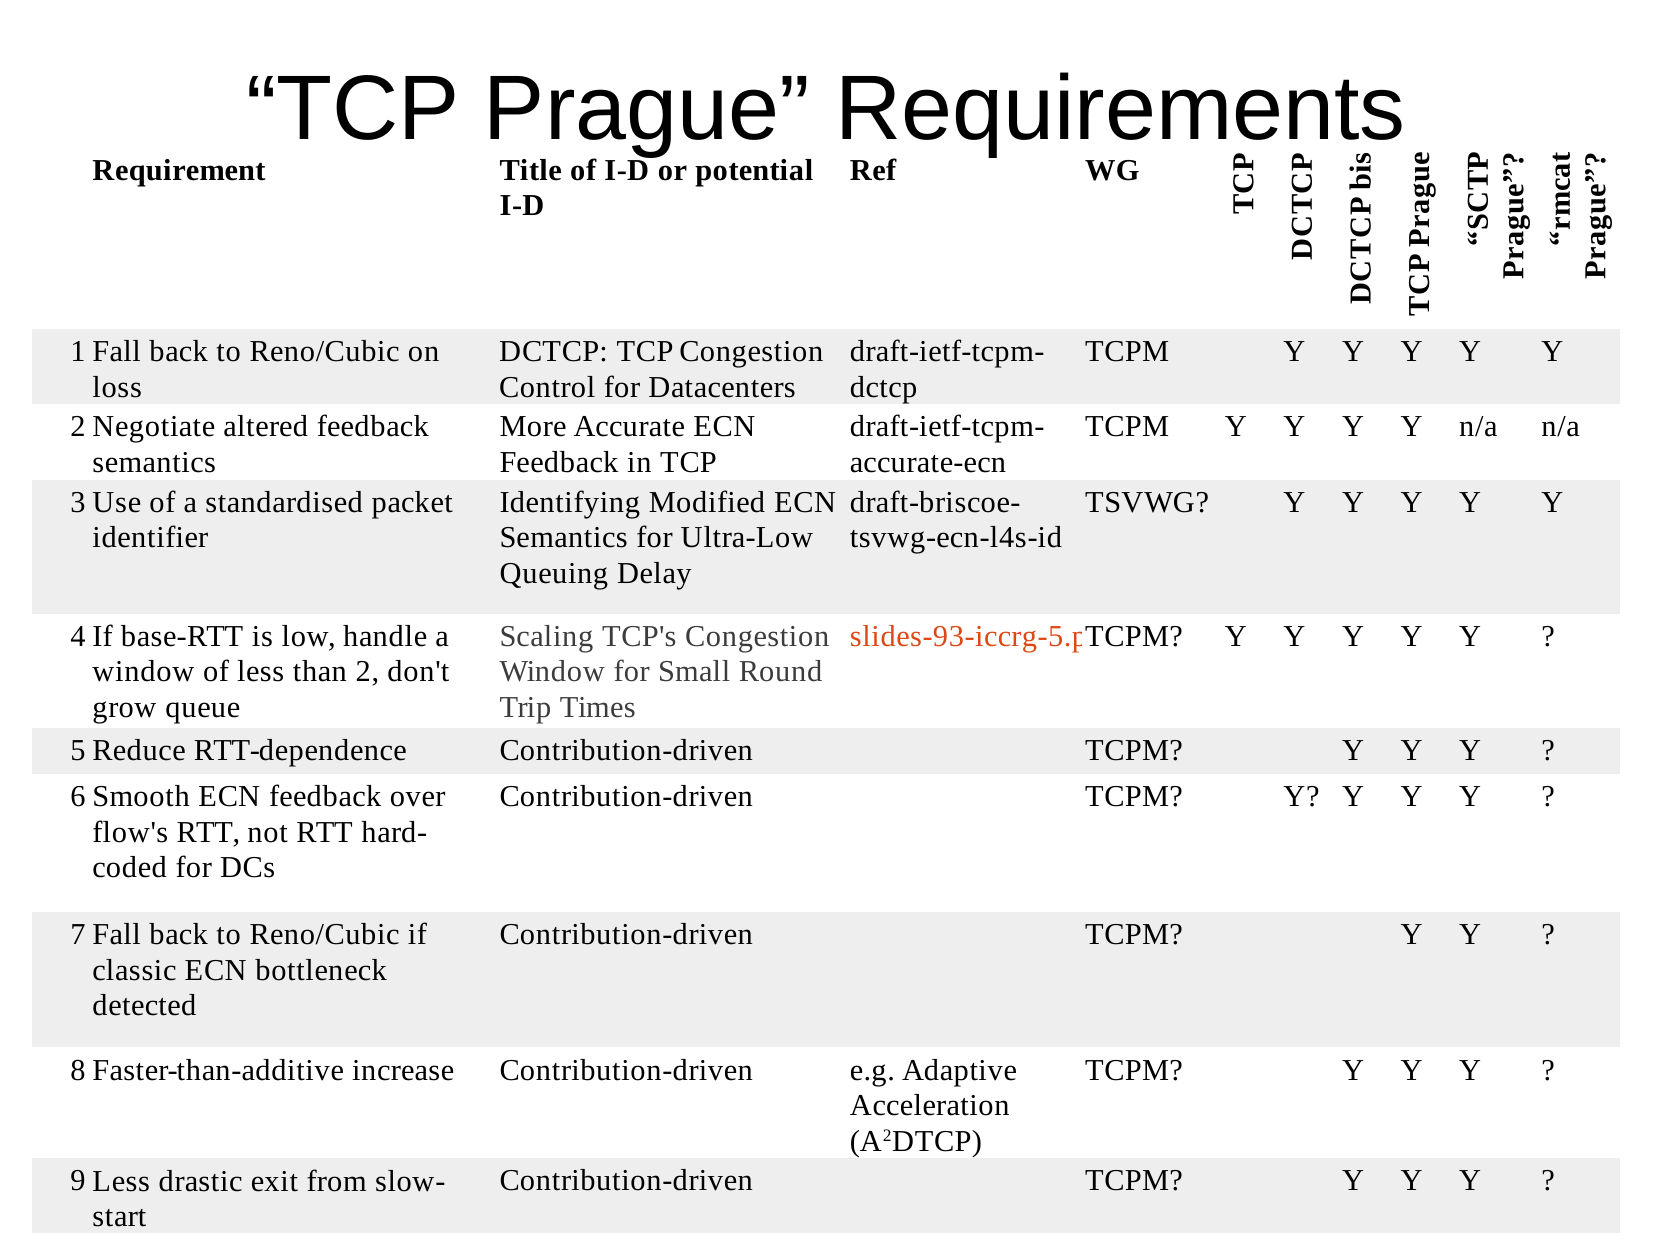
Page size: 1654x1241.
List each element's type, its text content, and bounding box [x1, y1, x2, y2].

title “TCP Prague” Requirements [82, 49, 1571, 148]
picture [32, 148, 1625, 1238]
